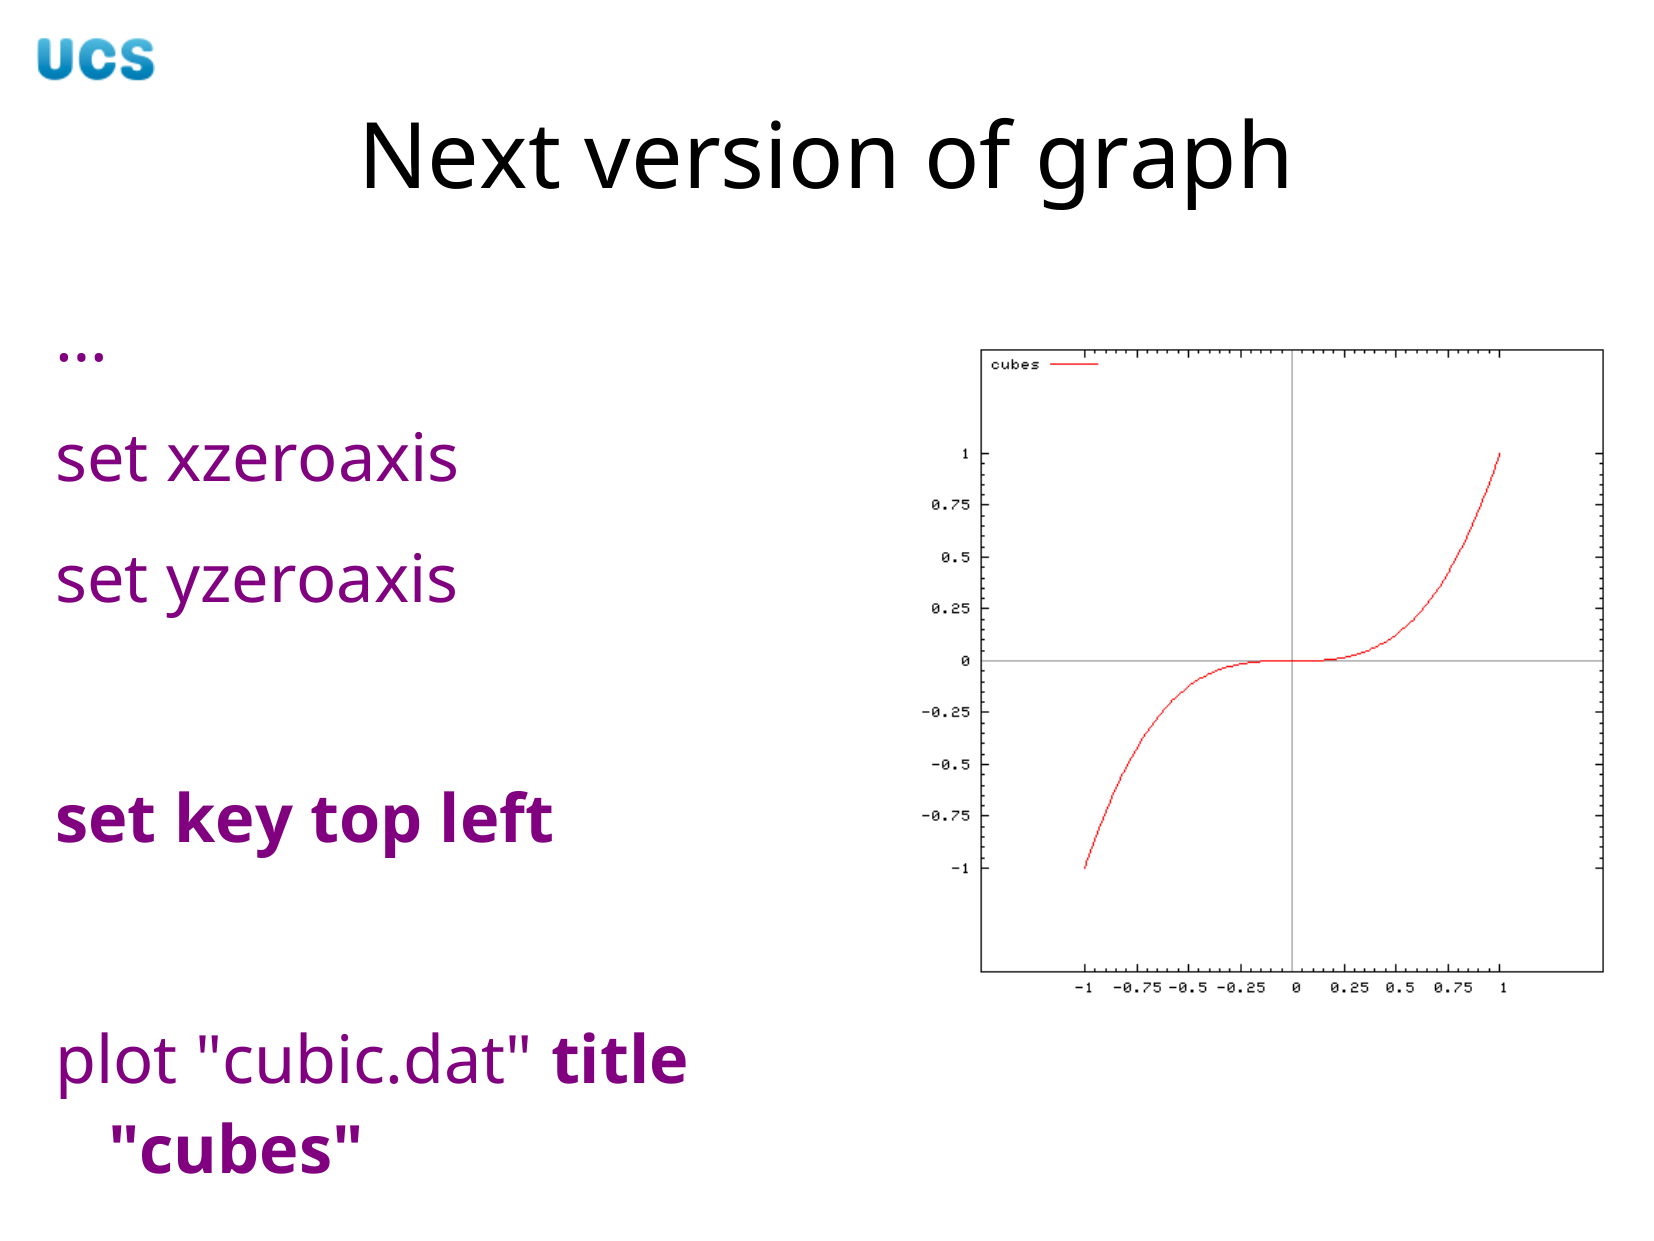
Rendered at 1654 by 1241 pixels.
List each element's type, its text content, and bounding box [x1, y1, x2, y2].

list … set xzeroaxis set yzeroaxis set key top left plot "cubic.dat" title "cubes" [37, 290, 938, 1109]
picture [904, 277, 1631, 1004]
picture [37, 37, 155, 82]
title Next version of graph [82, 49, 1571, 257]
